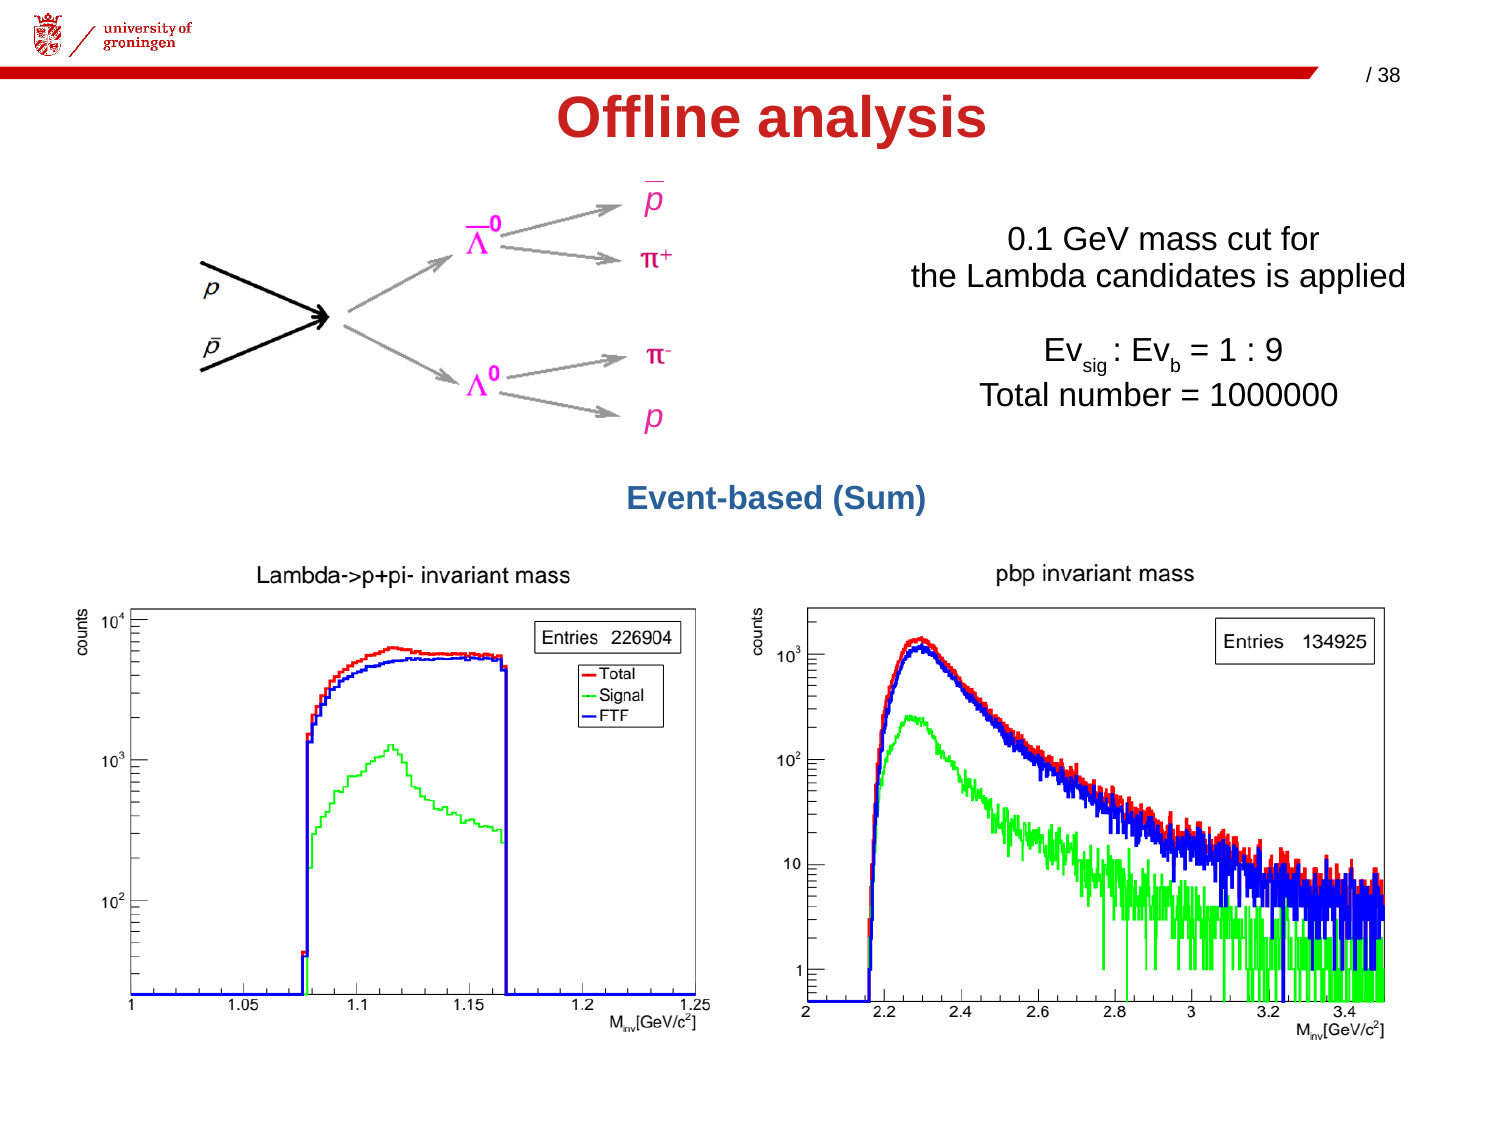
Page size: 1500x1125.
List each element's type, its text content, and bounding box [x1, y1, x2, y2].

text_box p [641, 173, 661, 227]
text_box Event-based (Sum) [611, 471, 970, 560]
text_box p [641, 389, 661, 442]
text_box Offline analysis [330, 77, 1216, 353]
picture [634, 339, 680, 370]
picture [195, 261, 330, 375]
text_box 0.1 GeV mass cut for the Lambda candidates is applied Evsig : Evb = 1 : 9 Total number = 1000000 [872, 176, 1456, 422]
picture [336, 200, 678, 426]
picture [34, 13, 192, 57]
picture [60, 558, 1456, 1051]
text_box / 1 [1351, 55, 1487, 94]
